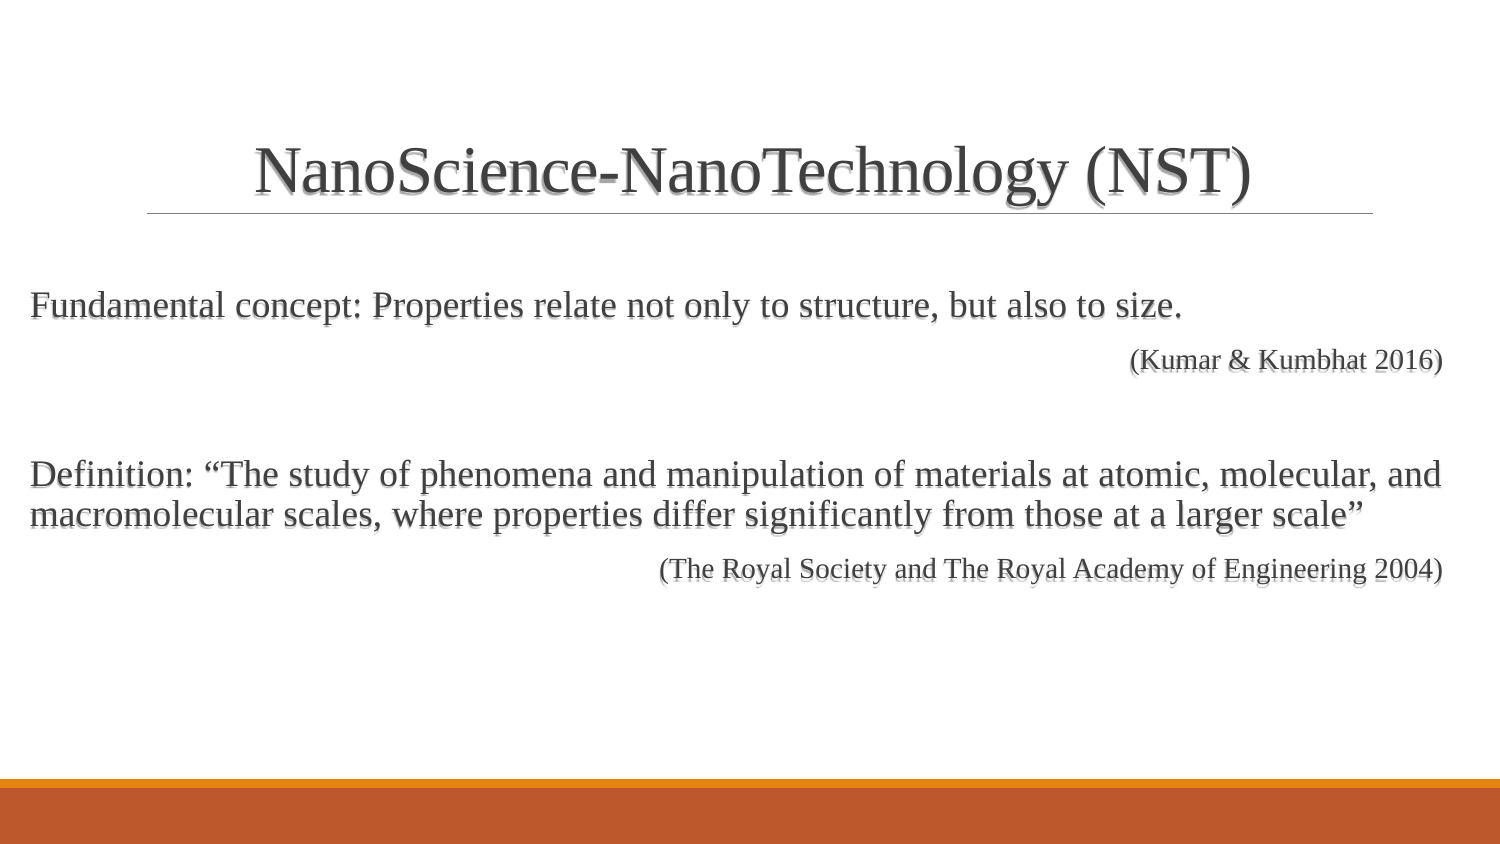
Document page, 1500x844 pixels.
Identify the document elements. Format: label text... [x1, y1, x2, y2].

list Fundamental concept: Properties relate not only to structure, but also to size. (Kumar & Kumbhat 2016) Definition: “The study of phenomena and manipulation of materials at atomic, molecular, and macromolecular scales, where properties differ significantly from those at a larger scale” (The Royal Society and The Royal Academy of Engineering 2004) [29, 213, 1477, 783]
title NanoScience-NanoTechnology (NST) [134, 35, 1373, 213]
